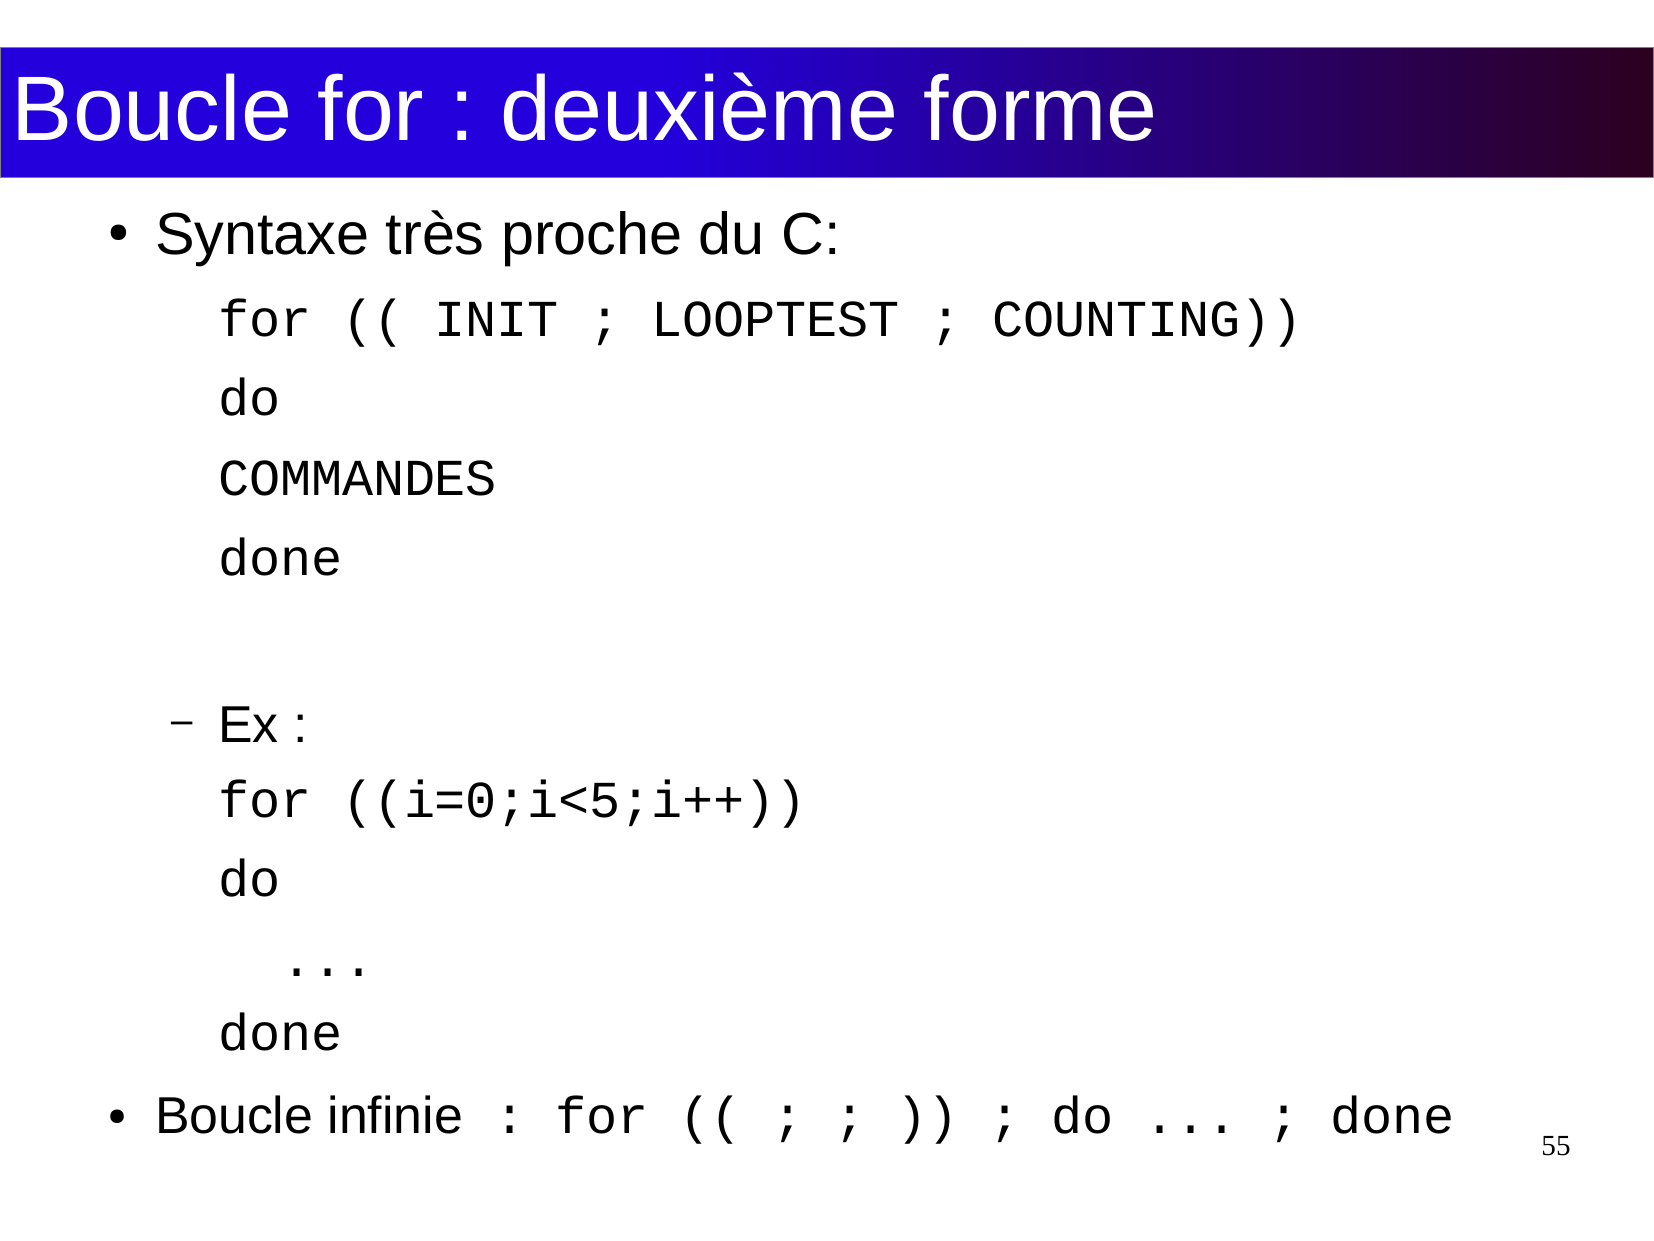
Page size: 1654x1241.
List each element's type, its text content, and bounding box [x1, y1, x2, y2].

list Syntaxe très proche du C: for (( INIT ; LOOPTEST ; COUNTING)) do COMMANDES done Ex : for ((i=0;i<5;i++)) do ... done Boucle infinie : for (( ; ; )) ; do ... ; done [92, 200, 1548, 1163]
title Boucle for : deuxième forme [11, 5, 1642, 213]
